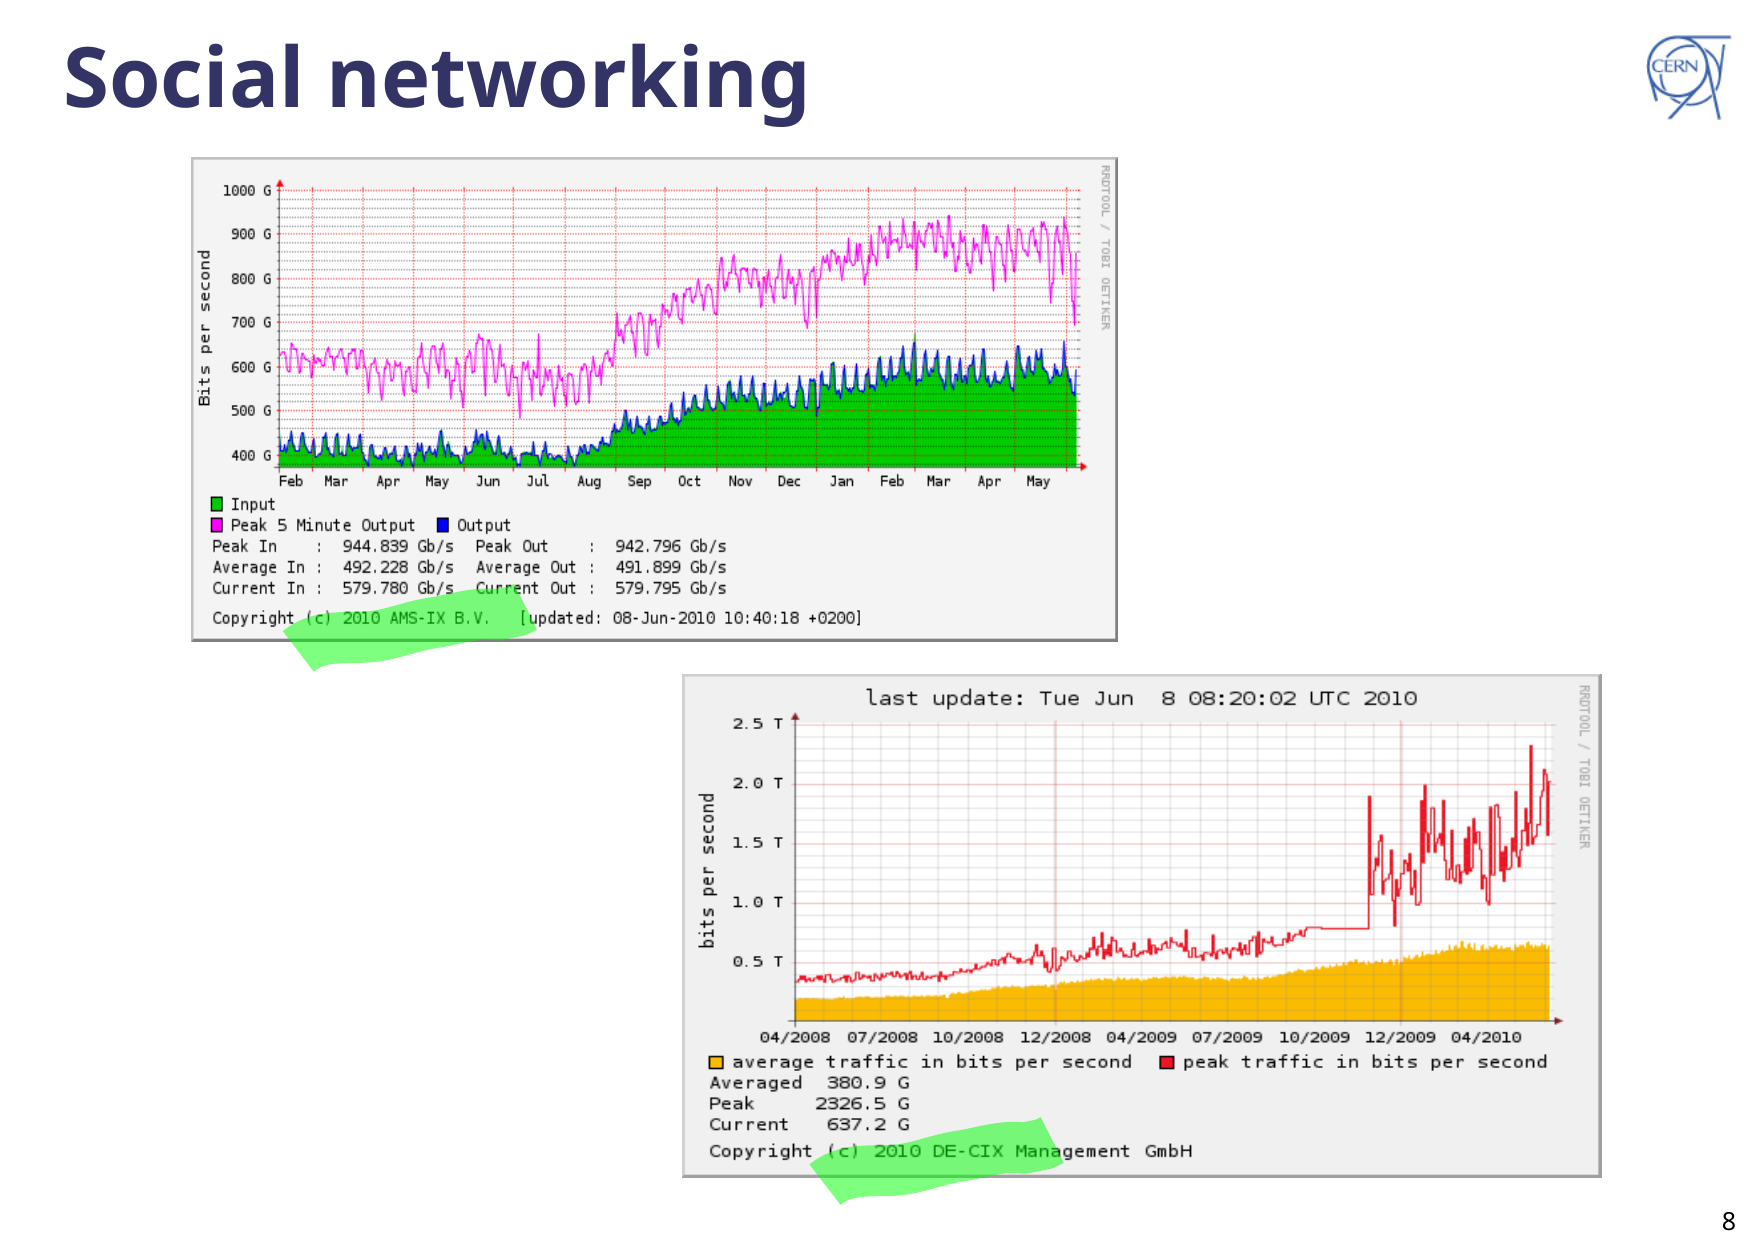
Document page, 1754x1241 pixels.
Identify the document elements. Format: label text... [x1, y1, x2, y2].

picture [682, 674, 1602, 1178]
picture [1646, 34, 1732, 120]
picture [191, 157, 1118, 642]
title Social networking [63, 0, 1621, 166]
